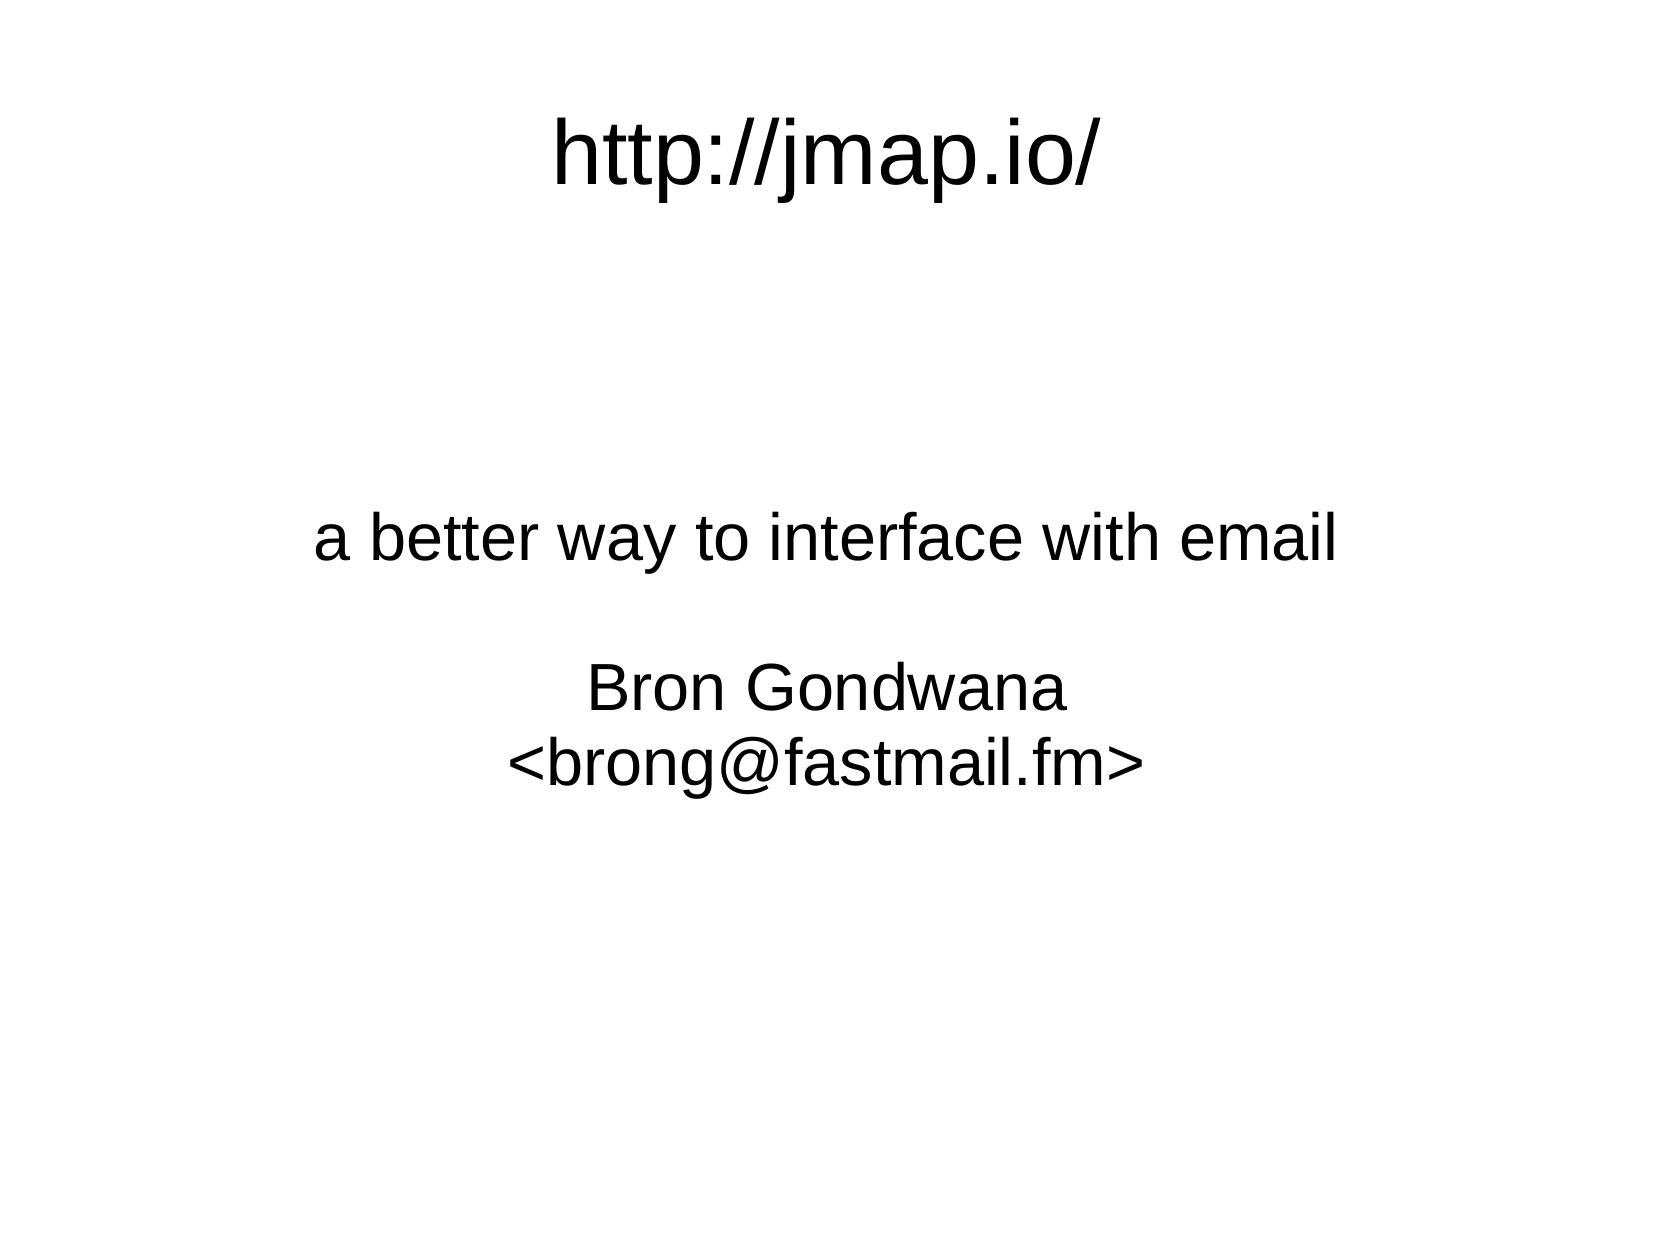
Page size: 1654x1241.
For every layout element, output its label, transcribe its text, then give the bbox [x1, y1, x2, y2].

title http://jmap.io/ [82, 49, 1571, 257]
subtitle a better way to interface with email Bron Gondwana <brong@fastmail.fm> [82, 290, 1571, 1010]
